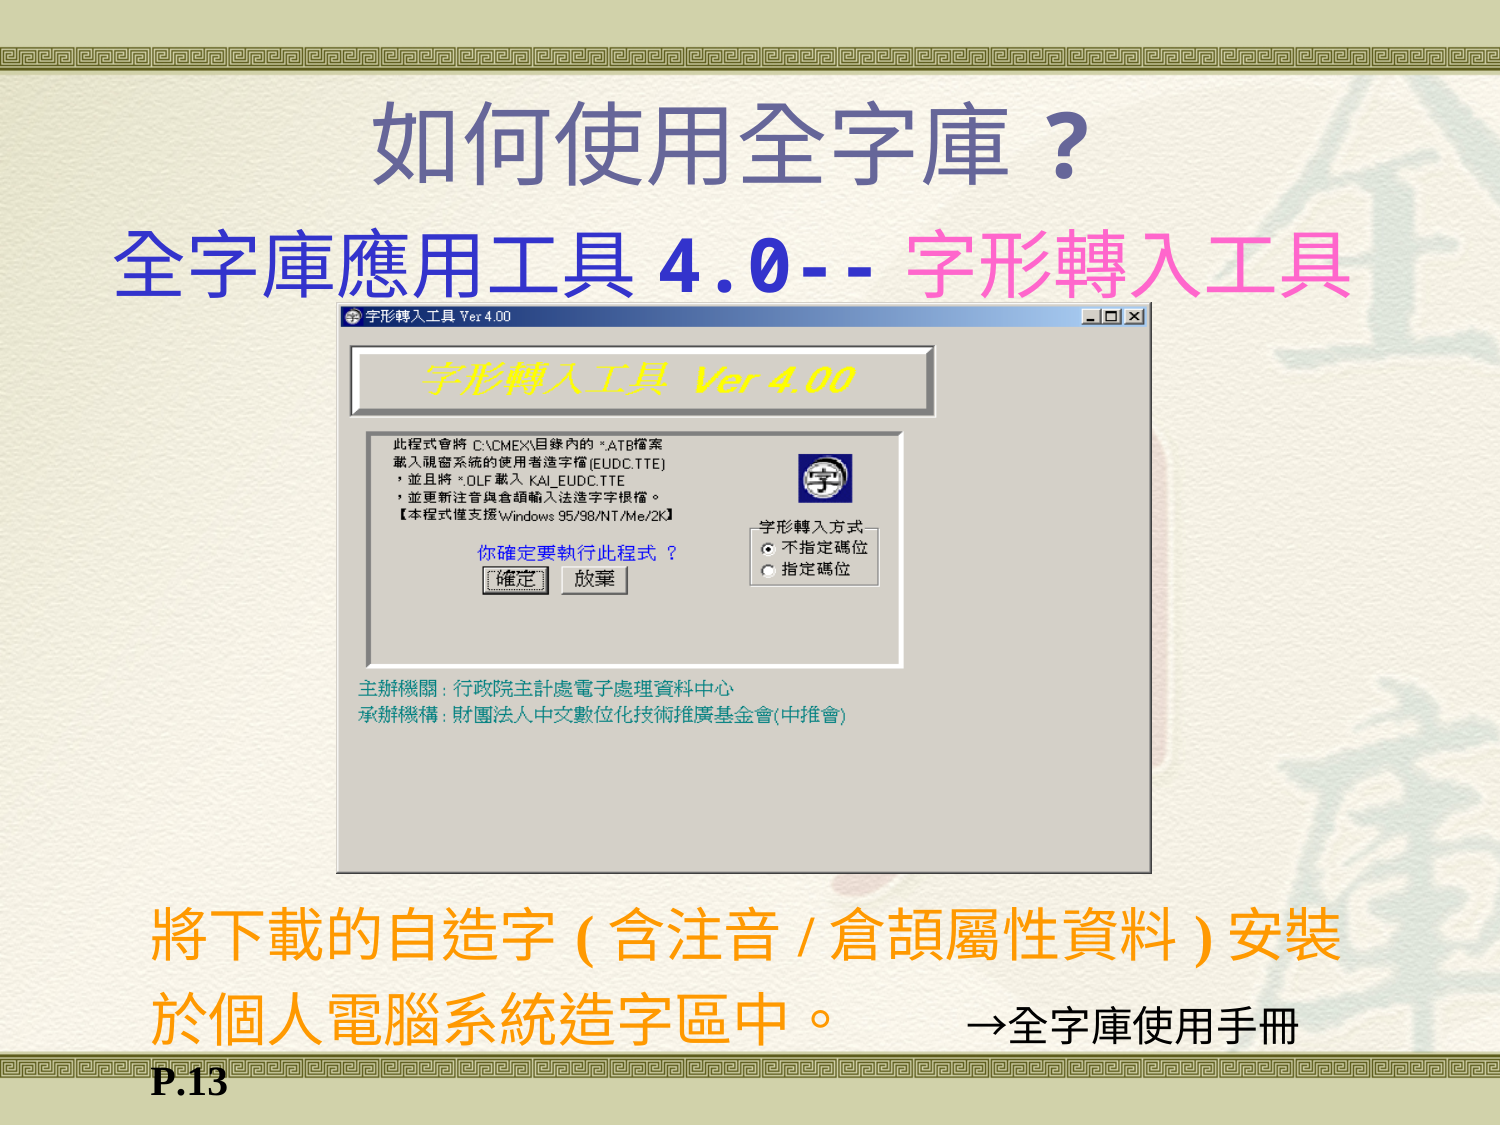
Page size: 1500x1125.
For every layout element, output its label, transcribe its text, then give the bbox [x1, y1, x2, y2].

list [112, 326, 1388, 1002]
title 如何使用全字庫? 全字庫應用工具4.0--字形轉入工具 [76, 86, 1388, 302]
text_box 將下載的自造字(含注音/倉頡屬性資料)安裝於個人電腦系統造字區中。 →全字庫使用手冊P.13 [135, 881, 1377, 1112]
picture [0, 0, 1500, 1125]
